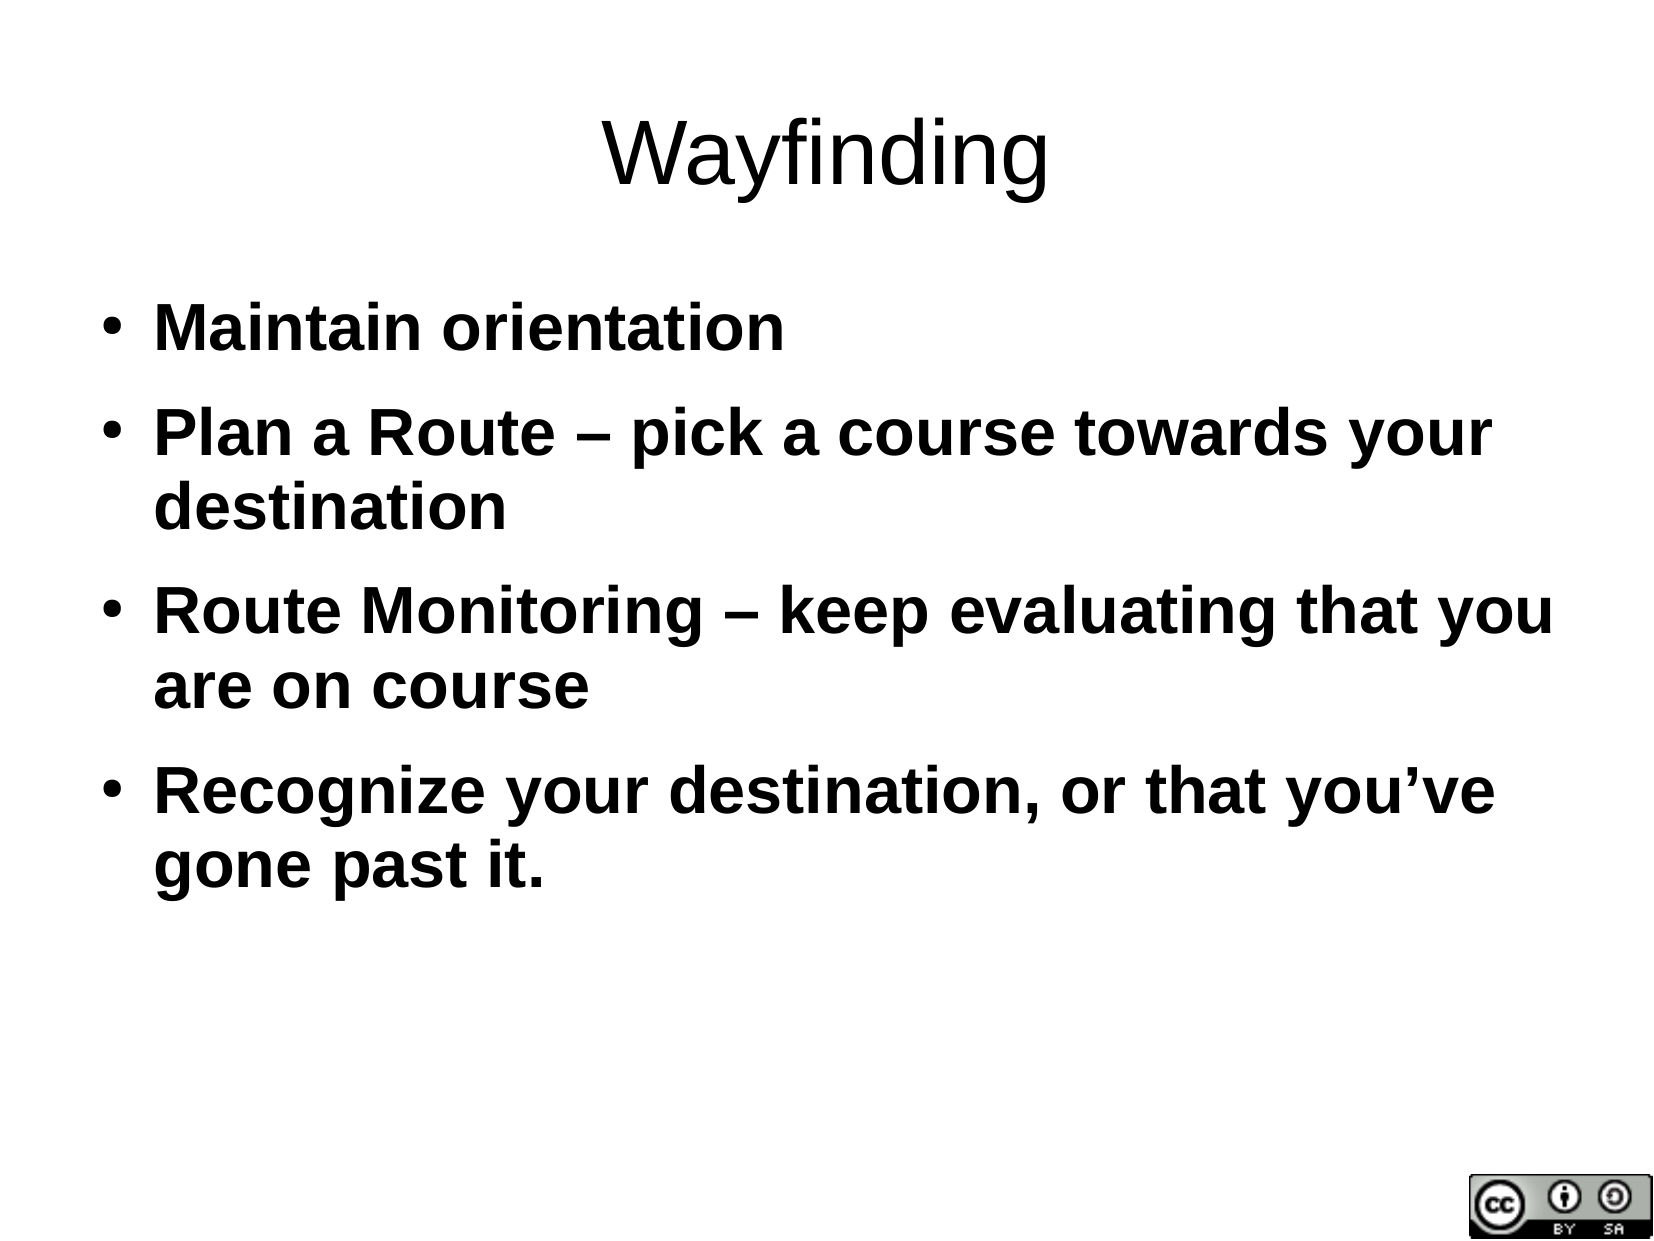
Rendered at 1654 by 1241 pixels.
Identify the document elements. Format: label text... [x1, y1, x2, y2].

list Maintain orientation Plan a Route – pick a course towards your destination Route Monitoring – keep evaluating that you are on course Recognize your destination, or that you’ve gone past it. [82, 290, 1571, 1010]
title Wayfinding [82, 49, 1571, 257]
picture [1469, 1174, 1653, 1239]
